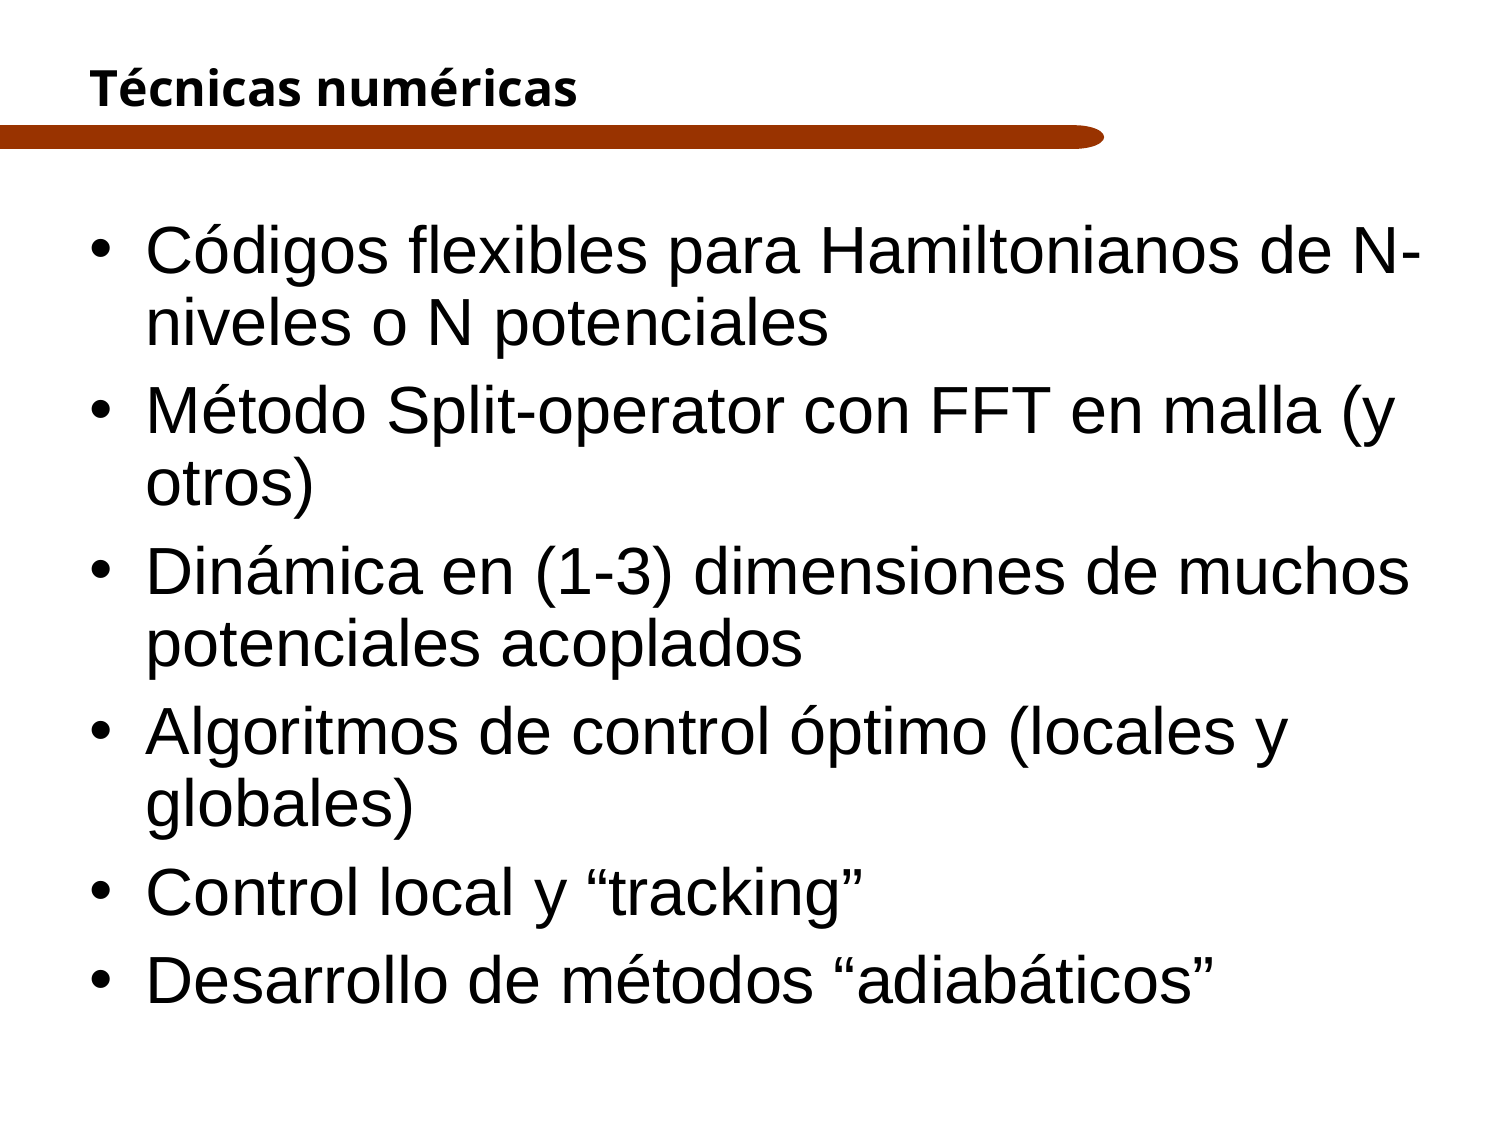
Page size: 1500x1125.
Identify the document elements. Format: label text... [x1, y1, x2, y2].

list Códigos flexibles para Hamiltonianos de N-niveles o N potenciales Método Split-operator con FFT en malla (y otros) Dinámica en (1-3) dimensiones de muchos potenciales acoplados Algoritmos de control óptimo (locales y globales) Control local y “tracking” Desarrollo de métodos “adiabáticos” [74, 207, 1459, 1118]
title Técnicas numéricas [74, 30, 1447, 143]
